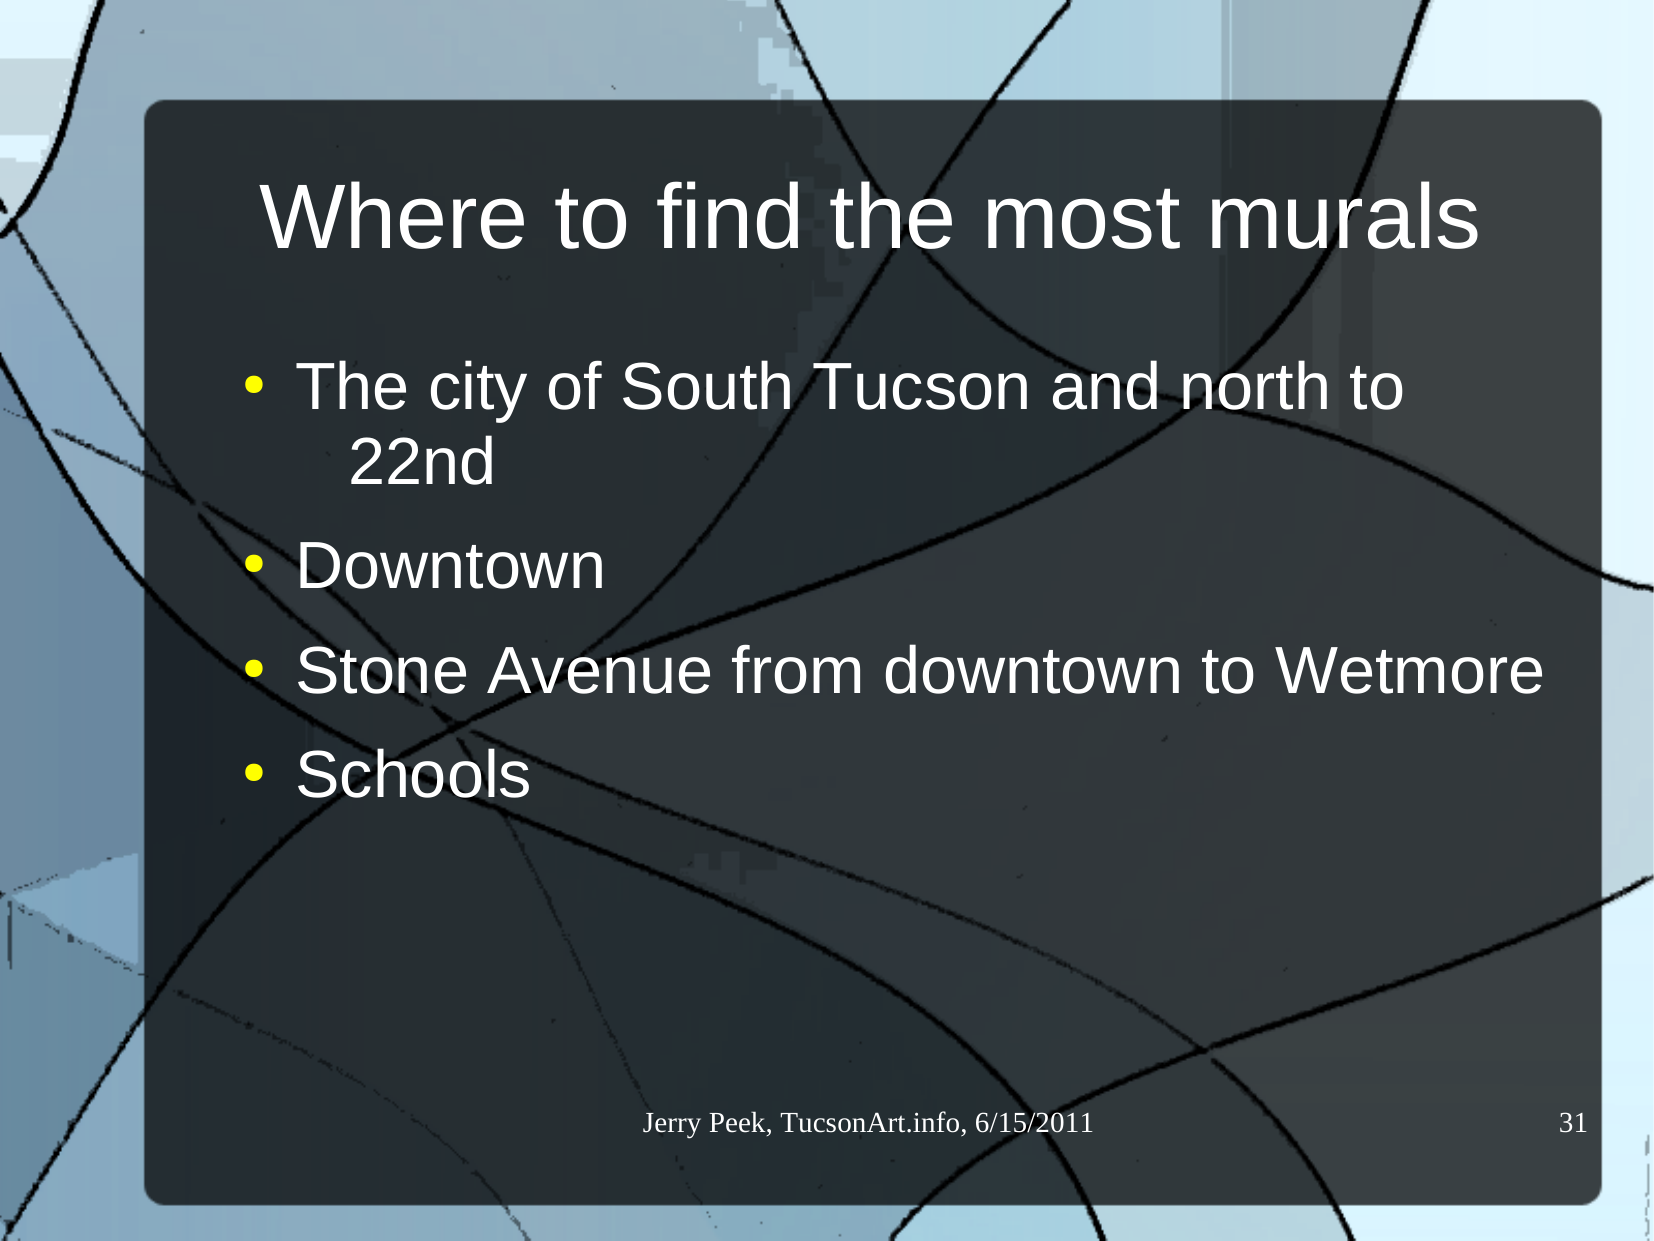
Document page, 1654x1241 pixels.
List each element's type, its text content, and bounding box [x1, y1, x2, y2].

title Where to find the most murals [159, 108, 1583, 325]
picture [0, 0, 1654, 1241]
list The city of South Tucson and north to 22nd Downtown Stone Avenue from downtown to Wetmore Schools [206, 349, 1571, 1034]
